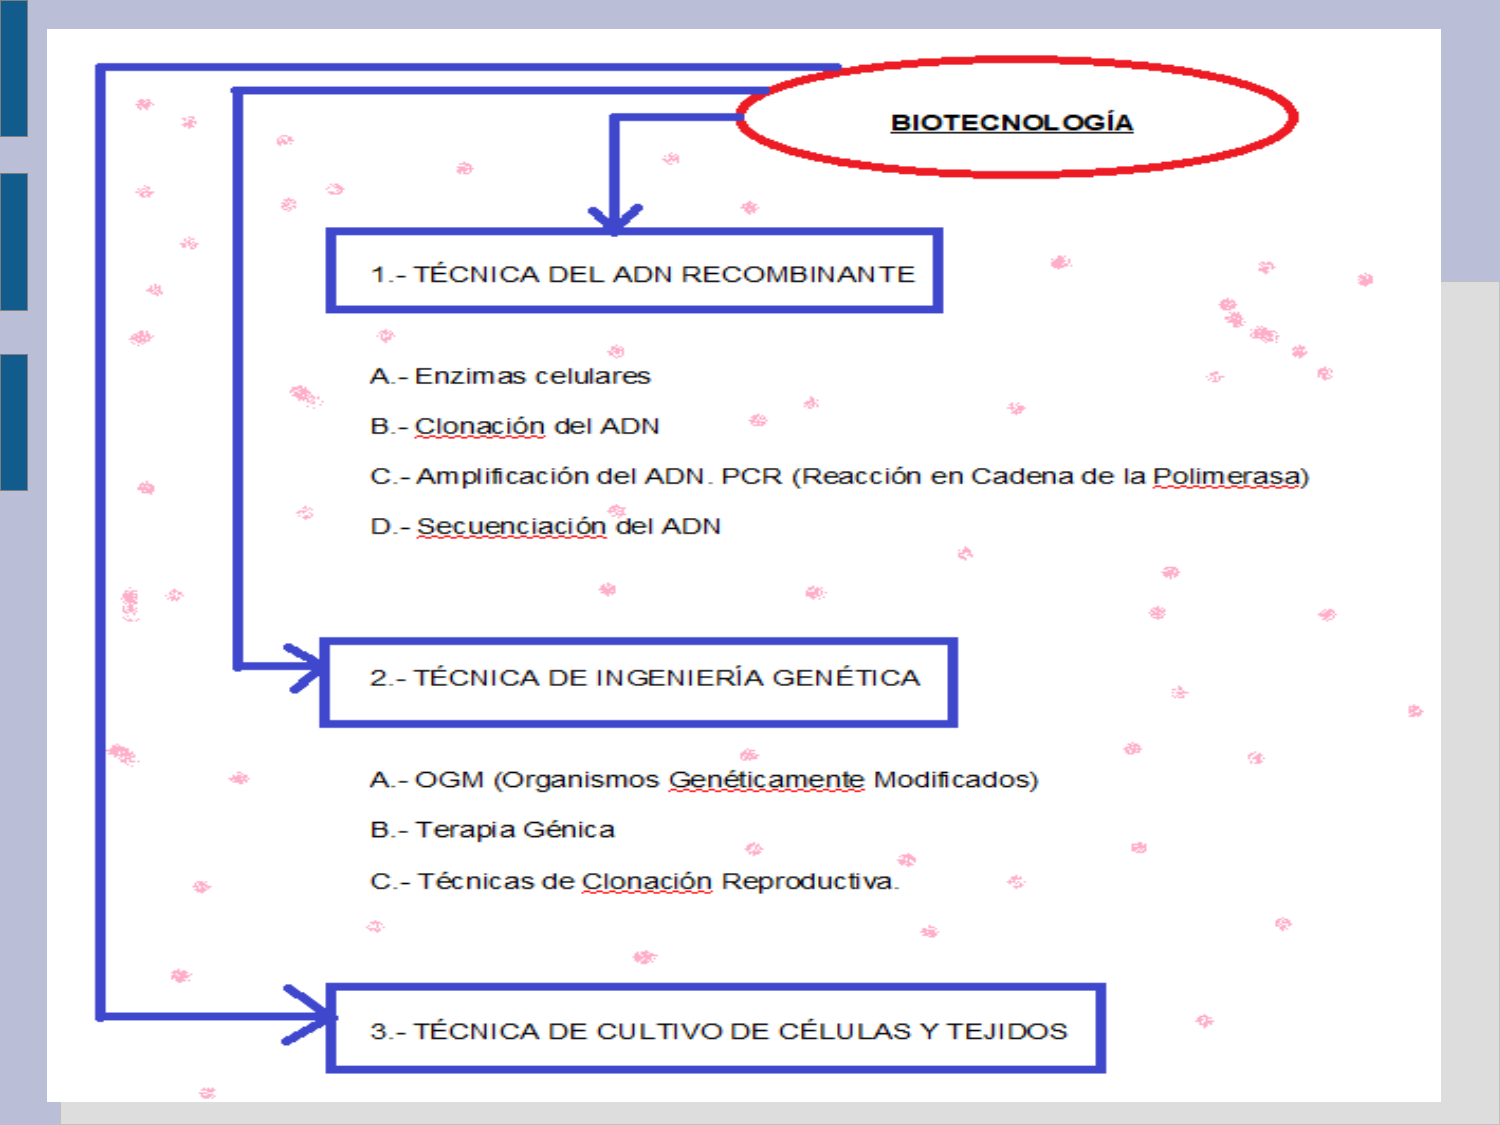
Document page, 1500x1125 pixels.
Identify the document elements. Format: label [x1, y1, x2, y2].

picture [47, 29, 1441, 1102]
